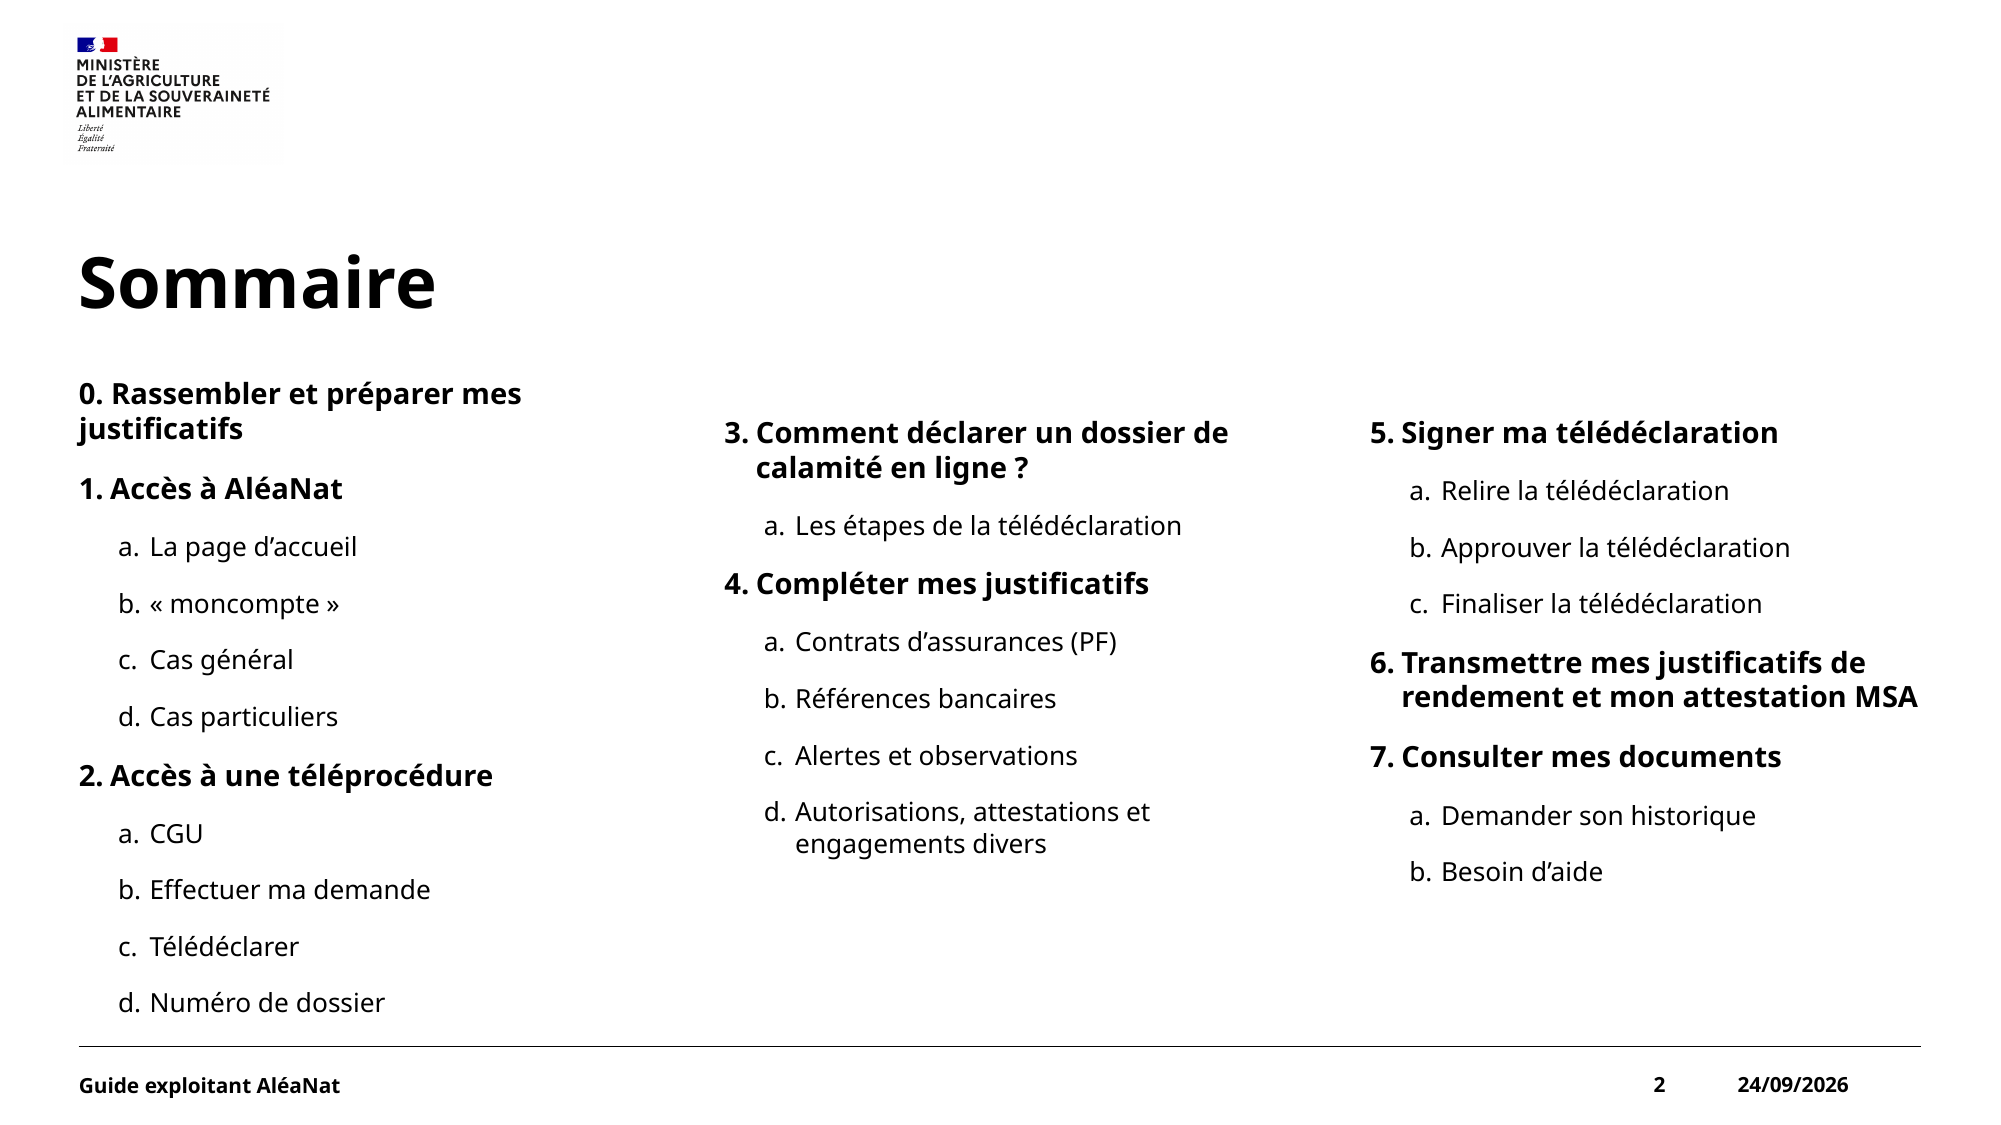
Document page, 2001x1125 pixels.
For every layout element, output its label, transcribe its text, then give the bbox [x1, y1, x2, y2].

list Comment déclarer un dossier de calamité en ligne ? Les étapes de la télédéclaration Compléter mes justificatifs Contrats d’assurances (PF) Références bancaires Alertes et observations Autorisations, attestations et engagements divers [724, 414, 1276, 968]
footer Guide exploitant AléaNat [78, 1045, 1371, 1125]
picture [63, 23, 284, 165]
list 0. Rassembler et préparer mes justificatifs Accès à AléaNat La page d’accueil « moncompte » Cas général Cas particuliers Accès à une téléprocédure CGU Effectuer ma demande Télédéclarer Numéro de dossier [78, 375, 630, 968]
title Sommaire [78, 216, 1922, 355]
list Signer ma télédéclaration Relire la télédéclaration Approuver la télédéclaration Finaliser la télédéclaration Transmettre mes justificatifs de rendement et mon attestation MSA Consulter mes documents Demander son historique Besoin d’aide [1370, 414, 1922, 968]
